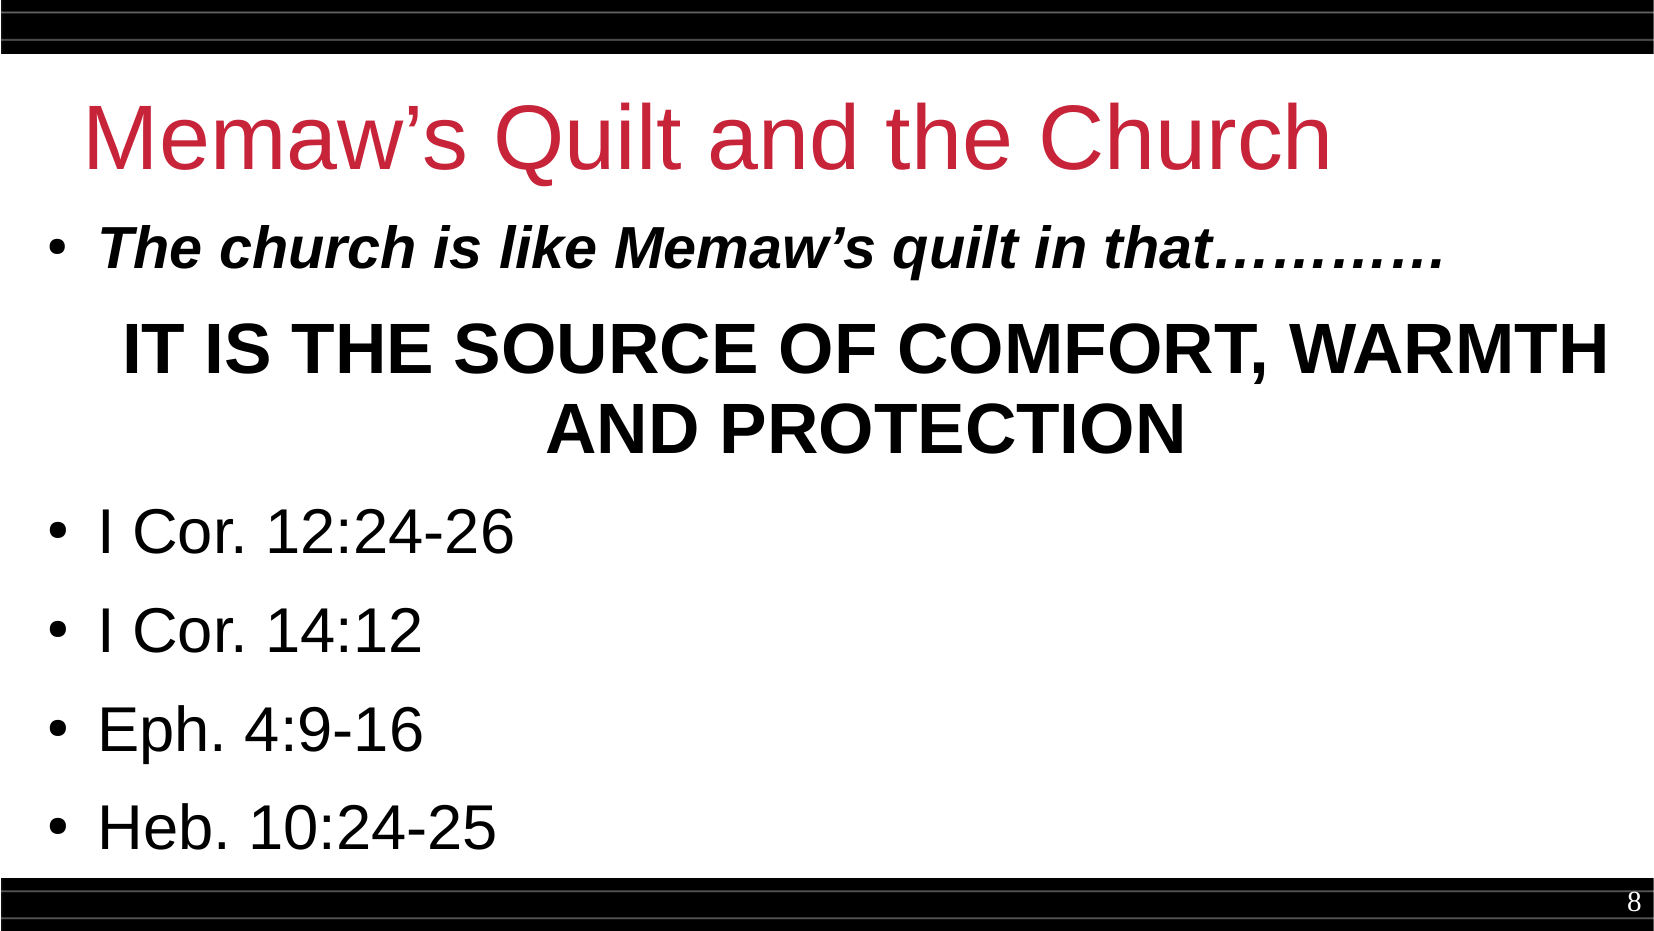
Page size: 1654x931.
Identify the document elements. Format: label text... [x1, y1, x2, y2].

list The church is like Memaw’s quilt in that………… IT IS THE SOURCE OF COMFORT, WARMTH AND PROTECTION I Cor. 12:24-26 I Cor. 14:12 Eph. 4:9-16 Heb. 10:24-25 [30, 215, 1636, 871]
picture [1, 878, 1654, 931]
picture [1, 0, 1654, 54]
title Memaw’s Quilt and the Church [82, 60, 1571, 215]
